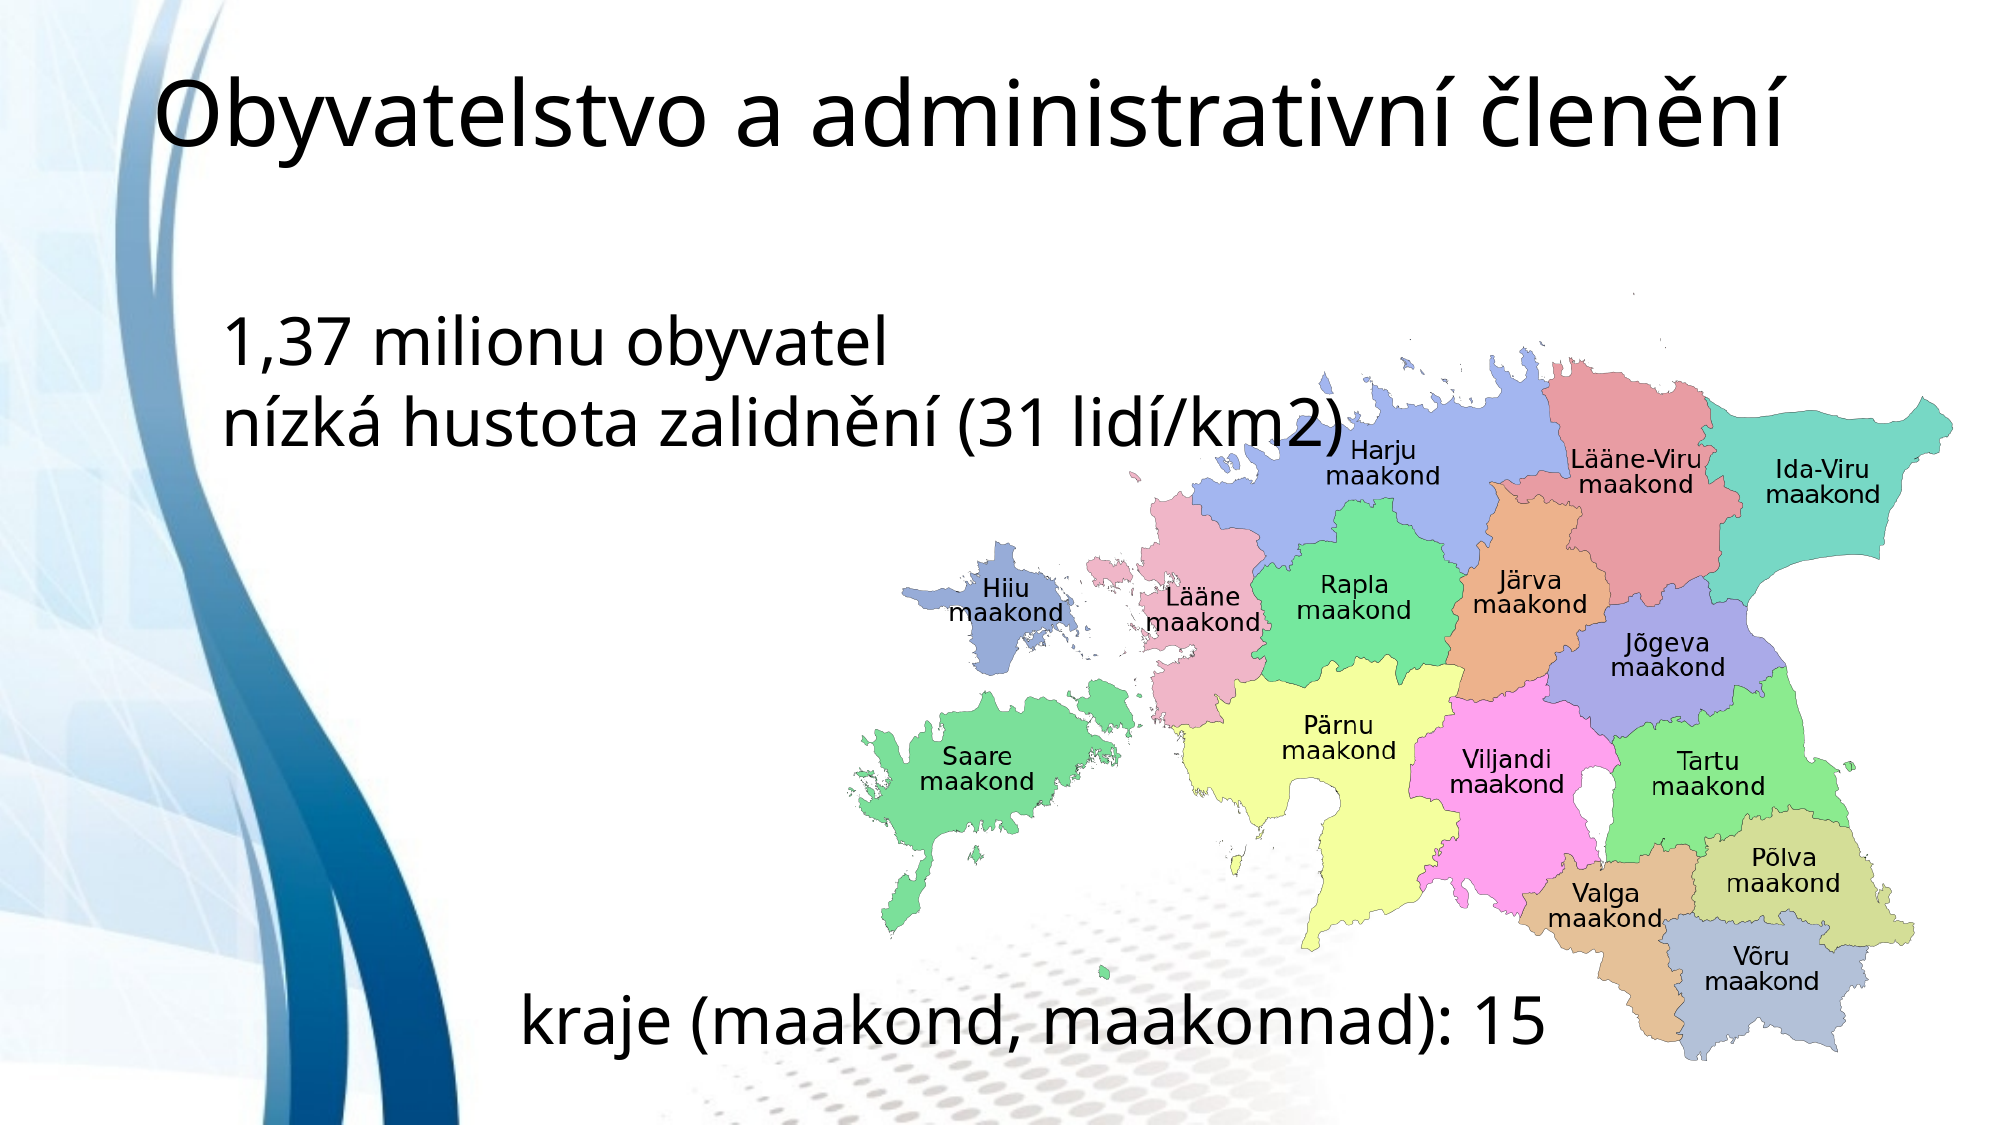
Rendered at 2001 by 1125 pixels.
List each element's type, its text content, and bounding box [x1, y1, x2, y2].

text_box kraje (maakond, maakonnad): 15 [504, 929, 2000, 1112]
title Obyvatelstvo a administrativní členění [137, 59, 1863, 278]
picture [0, 0, 2000, 1125]
text_box 1,37 milionu obyvatel nízká hustota zalidnění (31 lidí/km2) [206, 277, 1932, 486]
